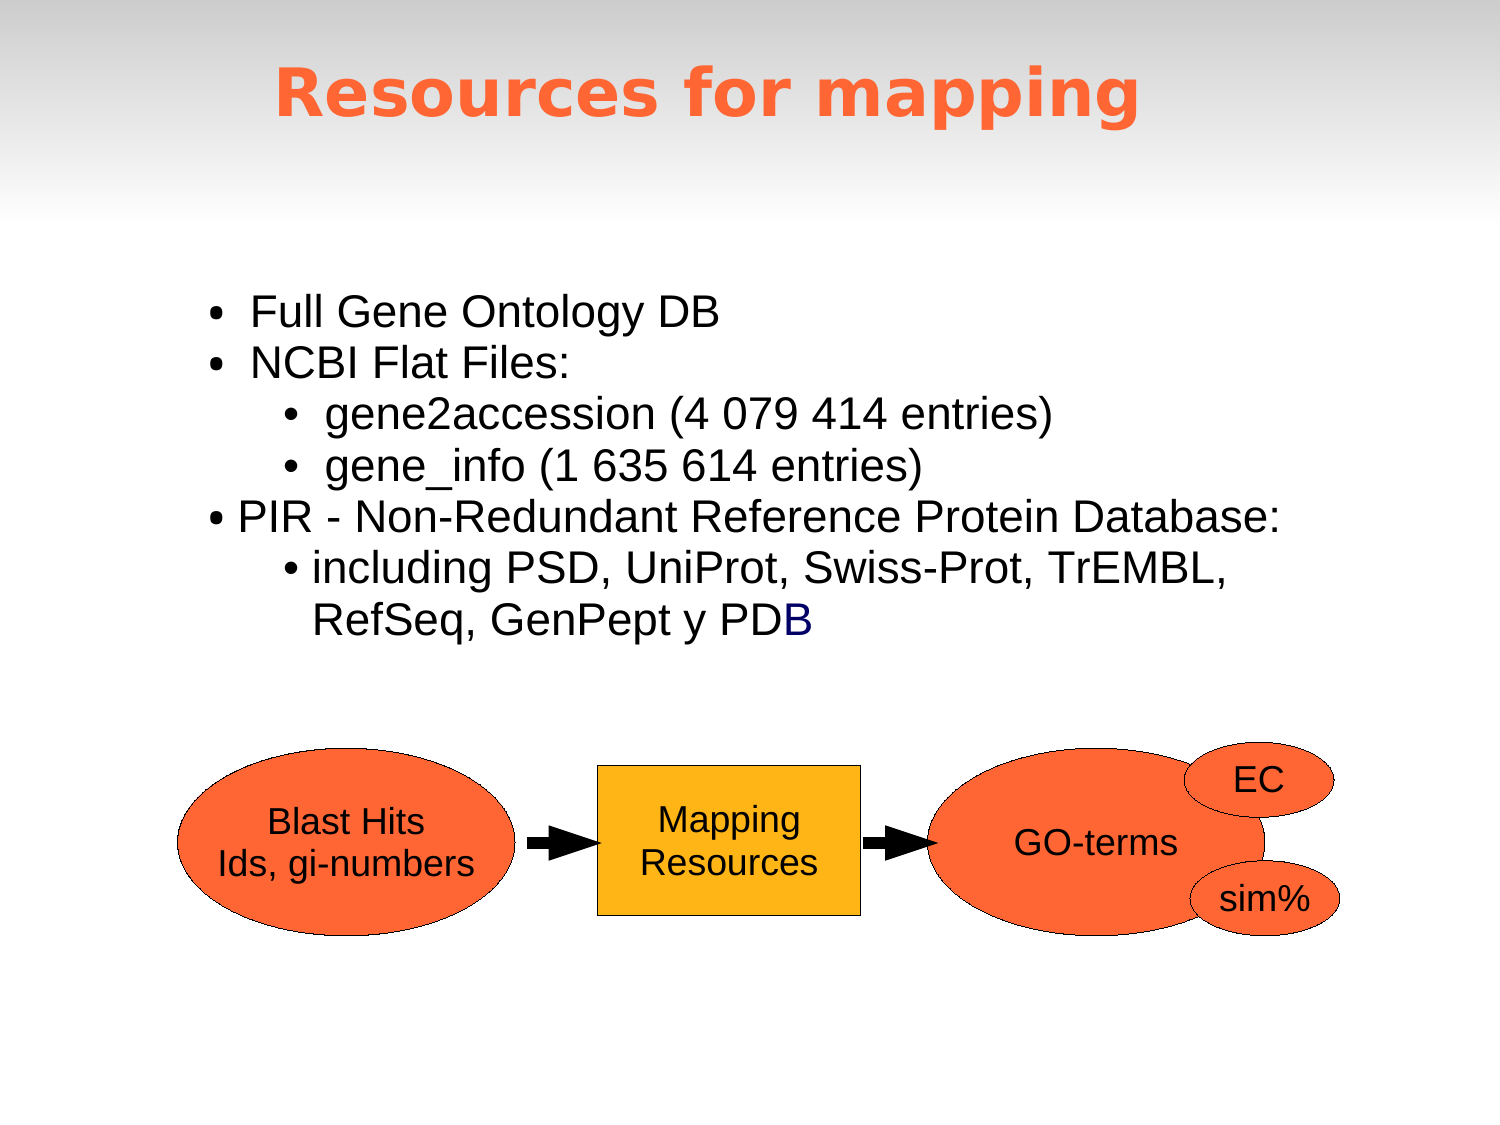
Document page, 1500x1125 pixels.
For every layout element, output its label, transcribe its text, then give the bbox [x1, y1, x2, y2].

text_box Blast Hits Ids, gi-numbers [177, 748, 516, 936]
text_box EC [1184, 742, 1335, 818]
text_box Resources for mapping [43, 30, 1374, 157]
text_box sim% [1189, 860, 1340, 936]
text_box Full Gene Ontology DB NCBI Flat Files: gene2accession (4 079 414 entries) gene_info (1 635 614 entries) PIR - Non-Redundant Reference Protein Database: including PSD, UniProt, Swiss-Prot, TrEMBL, RefSeq, GenPept y PDB [193, 227, 1415, 653]
text_box Mapping Resources [597, 765, 861, 916]
text_box GO-terms [927, 748, 1265, 936]
